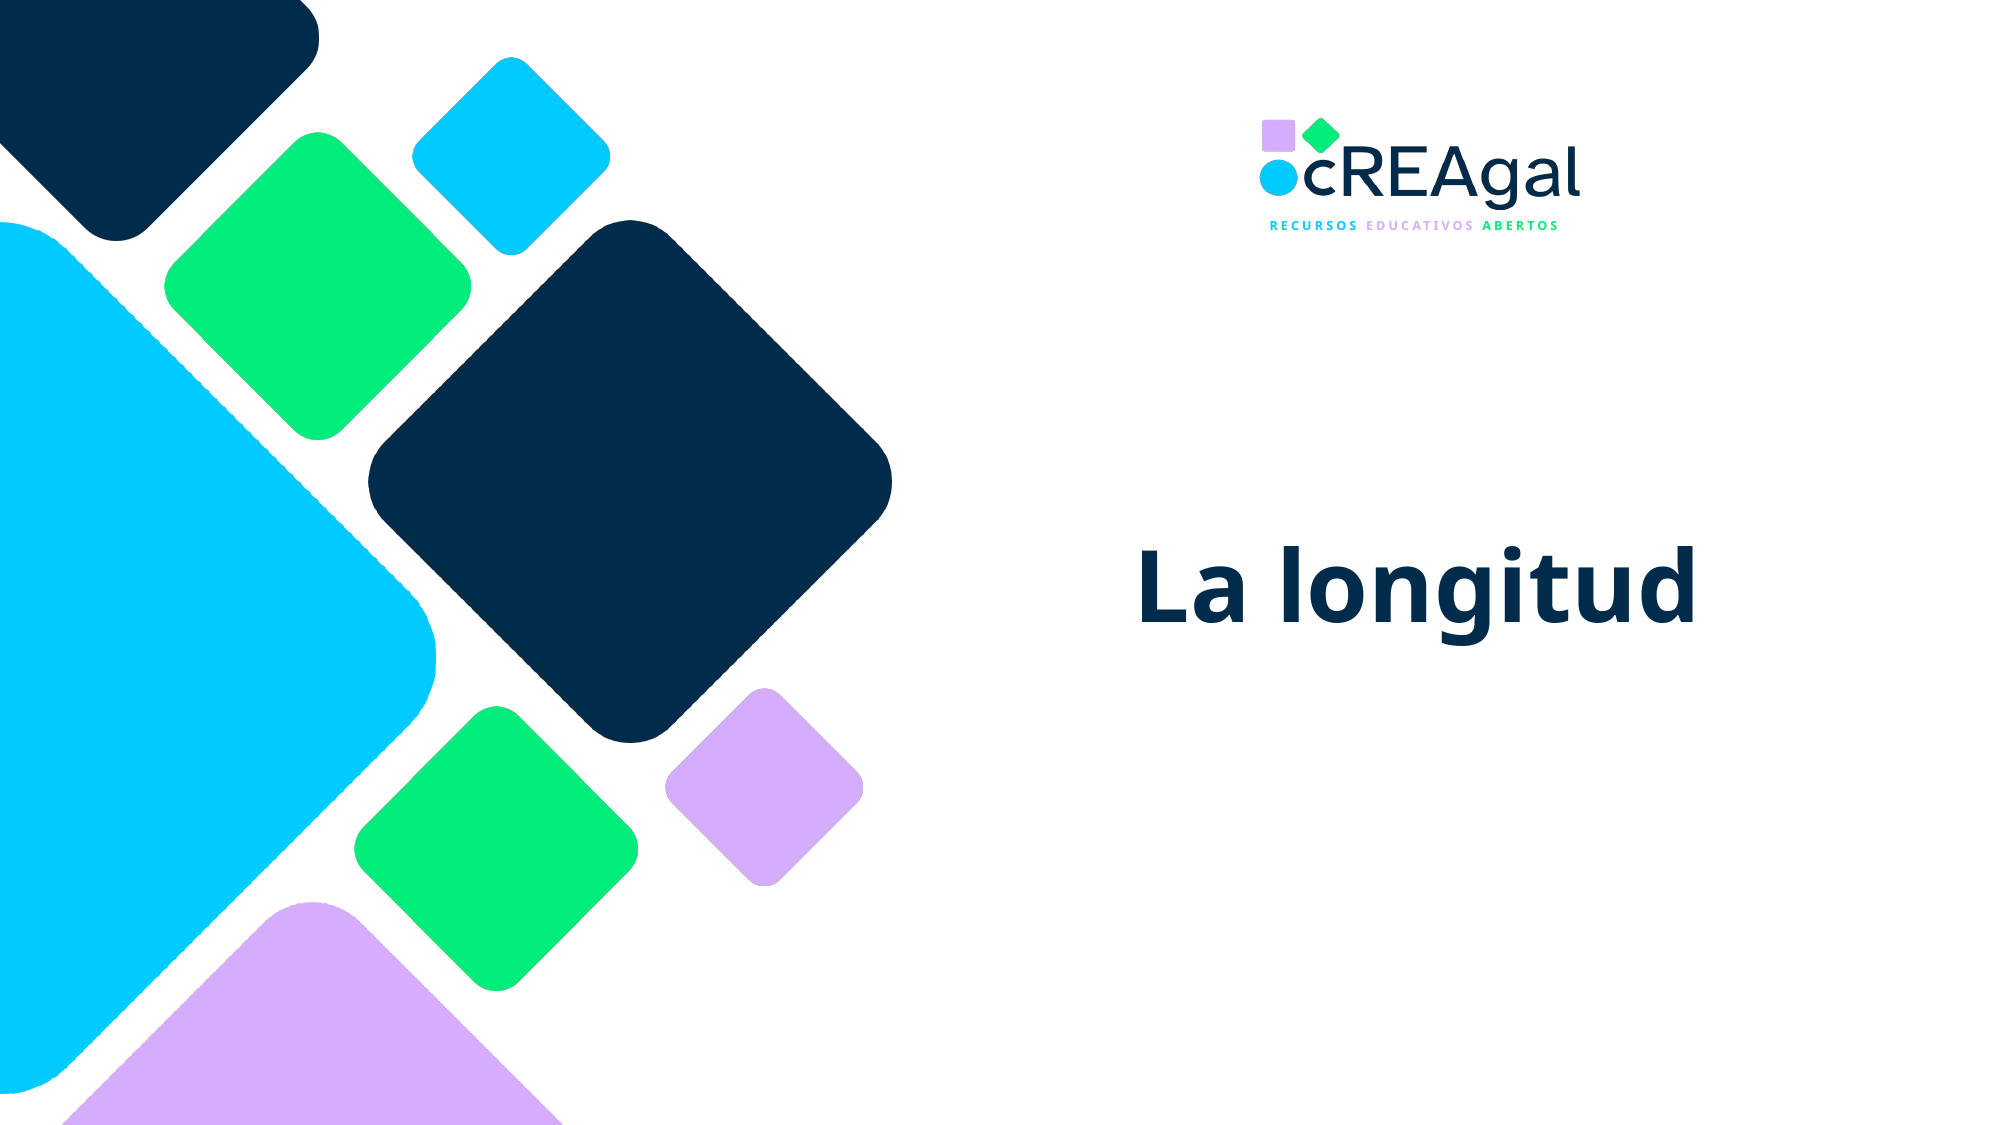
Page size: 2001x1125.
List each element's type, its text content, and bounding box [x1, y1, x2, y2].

picture [0, 0, 892, 1125]
picture [515, 57, 610, 149]
picture [1259, 118, 1580, 210]
title La longitud [974, 413, 1861, 753]
